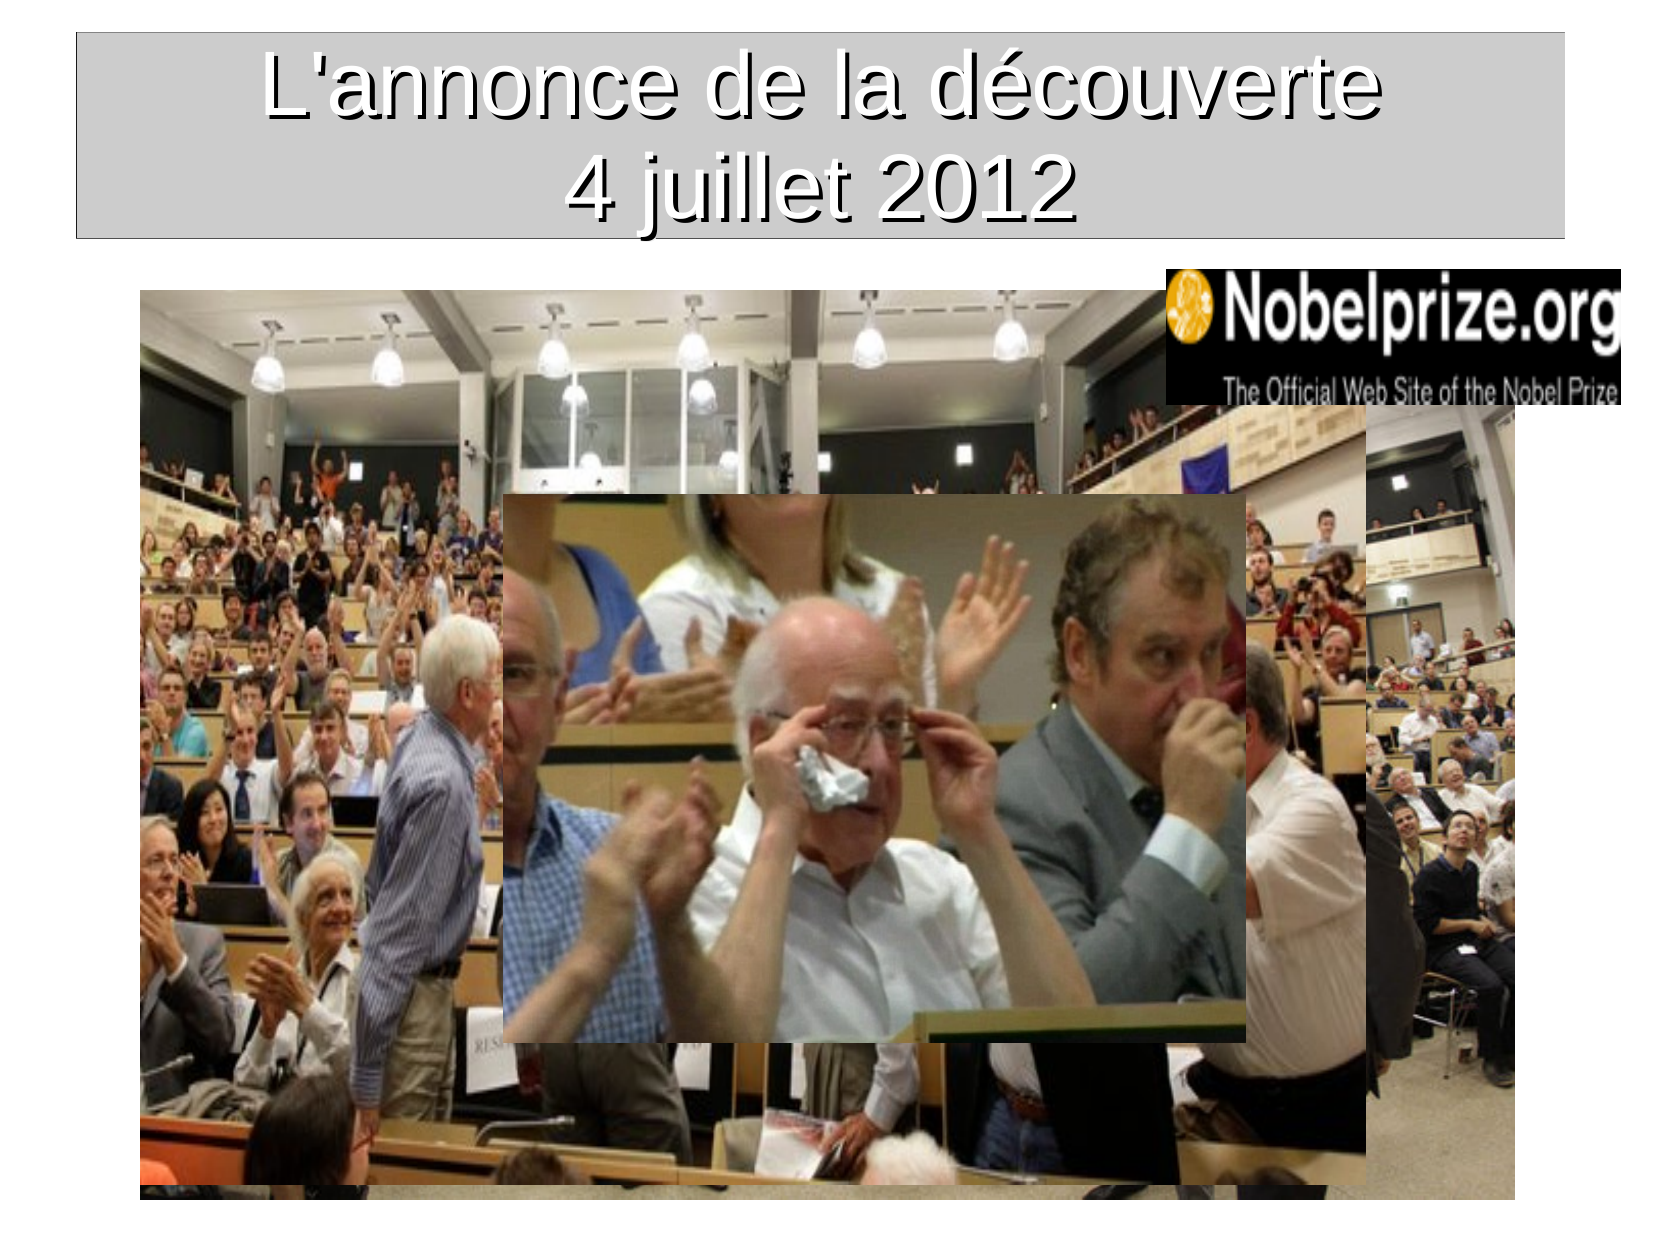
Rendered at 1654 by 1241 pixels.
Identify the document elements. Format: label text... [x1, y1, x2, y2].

picture [140, 269, 1621, 1201]
title L'annonce de la découverte 4 juillet 2012 [76, 32, 1565, 238]
